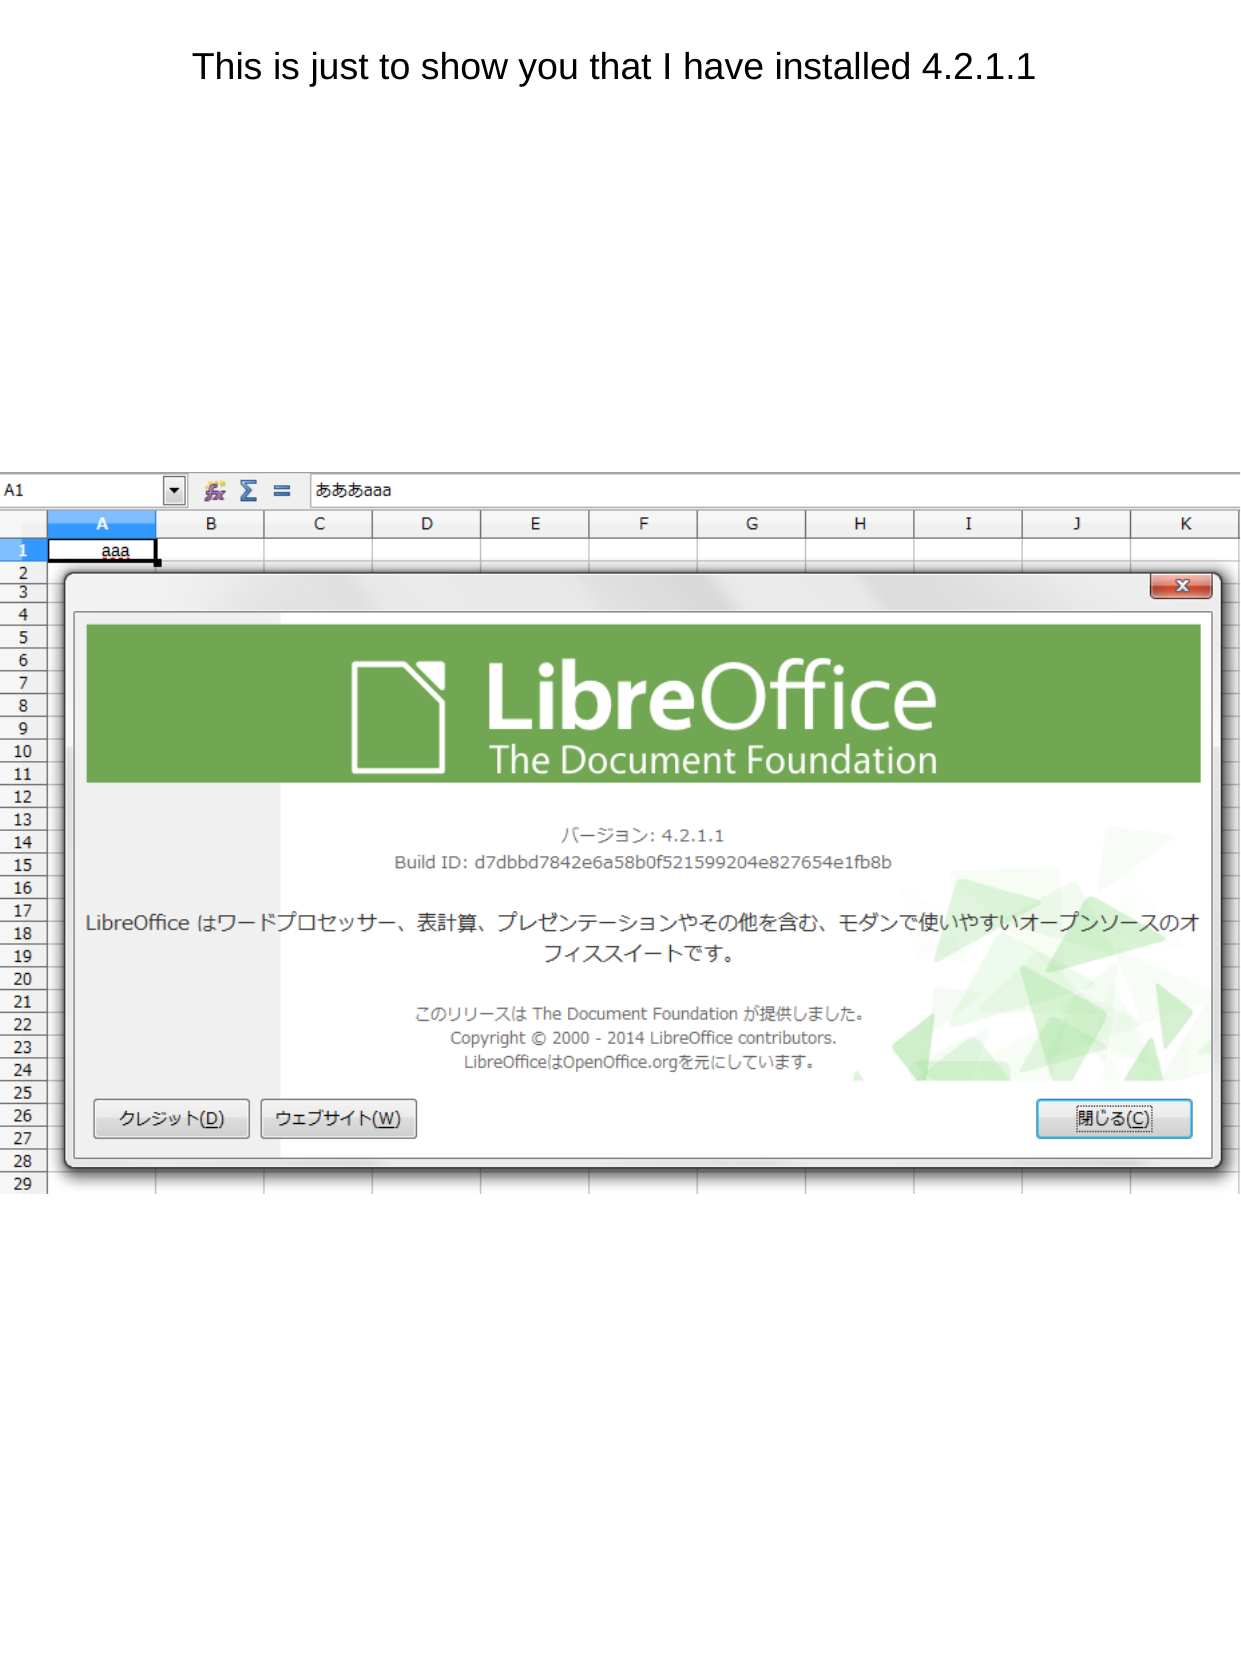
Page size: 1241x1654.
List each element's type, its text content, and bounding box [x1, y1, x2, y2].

text_box This is just to show you that I have installed 4.2.1.1 [177, 37, 1053, 95]
picture [0, 472, 1241, 1194]
